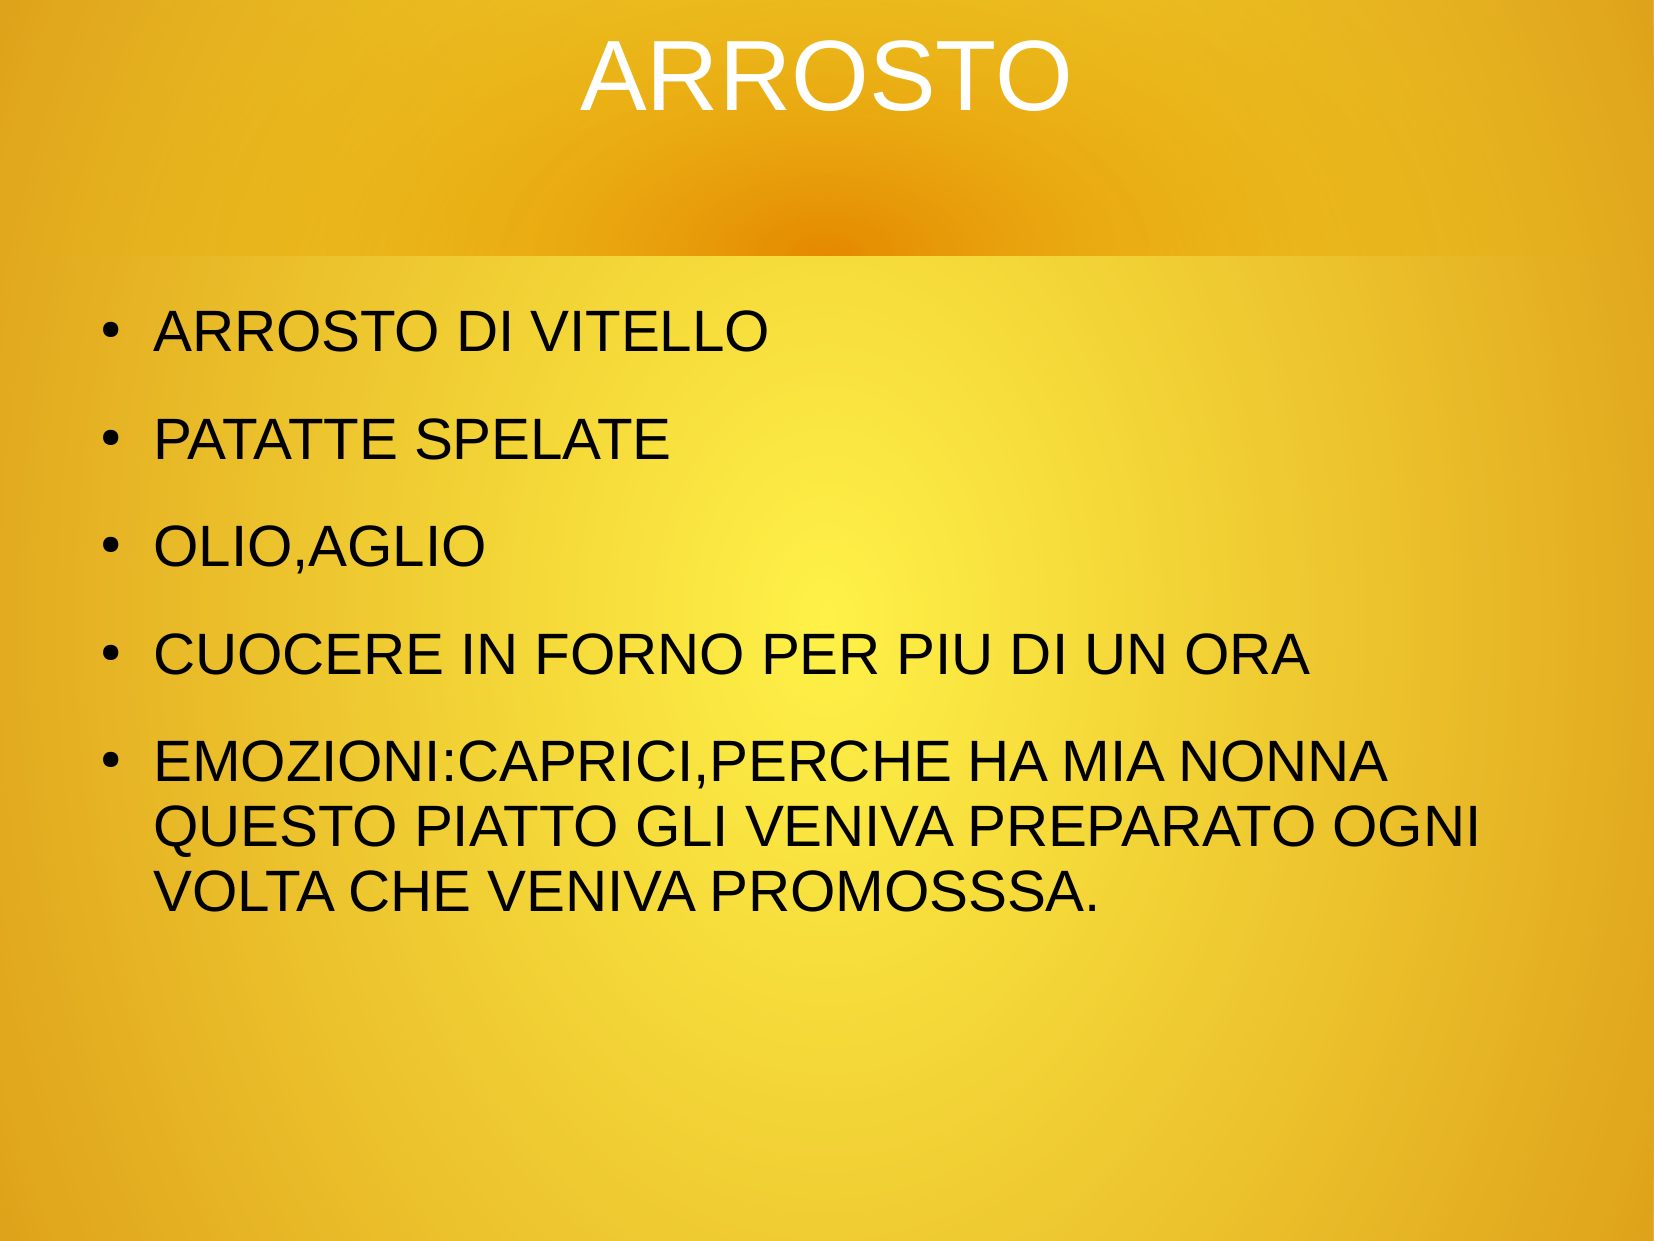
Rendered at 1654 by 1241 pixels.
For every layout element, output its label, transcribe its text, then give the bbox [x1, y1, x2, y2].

list ARROSTO DI VITELLO PATATTE SPELATE OLIO,AGLIO CUOCERE IN FORNO PER PIU DI UN ORA EMOZIONI:CAPRICI,PERCHE HA MIA NONNA QUESTO PIATTO GLI VENIVA PREPARATO OGNI VOLTA CHE VENIVA PROMOSSSA. [82, 299, 1571, 1019]
title ARROSTO [82, 2, 1571, 297]
